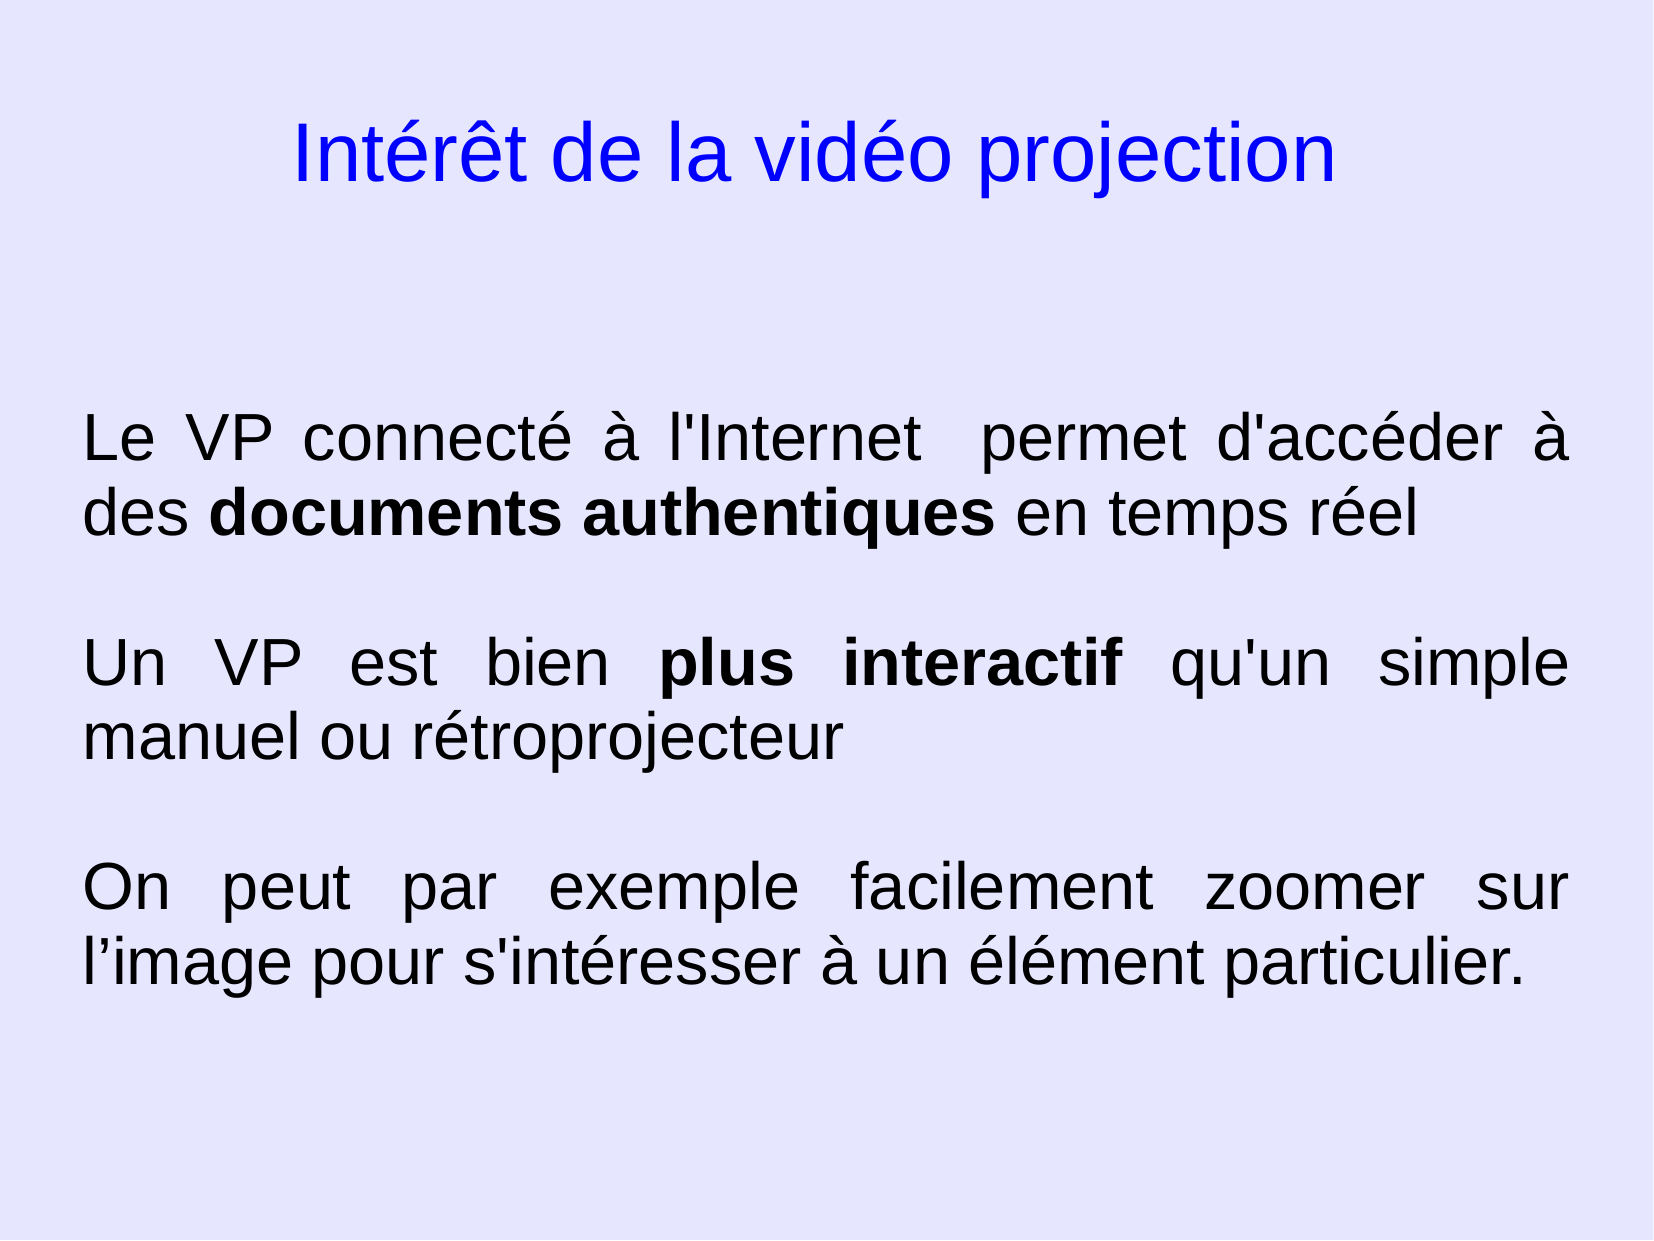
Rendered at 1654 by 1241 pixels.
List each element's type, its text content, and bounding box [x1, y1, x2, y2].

title Intérêt de la vidéo projection [82, 56, 1571, 250]
subtitle Le VP connecté à l'Internet permet d'accéder à des documents authentiques en temps réel Un VP est bien plus interactif qu'un simple manuel ou rétroprojecteur On peut par exemple facilement zoomer sur l’image pour s'intéresser à un élément particulier. [82, 297, 1571, 1102]
